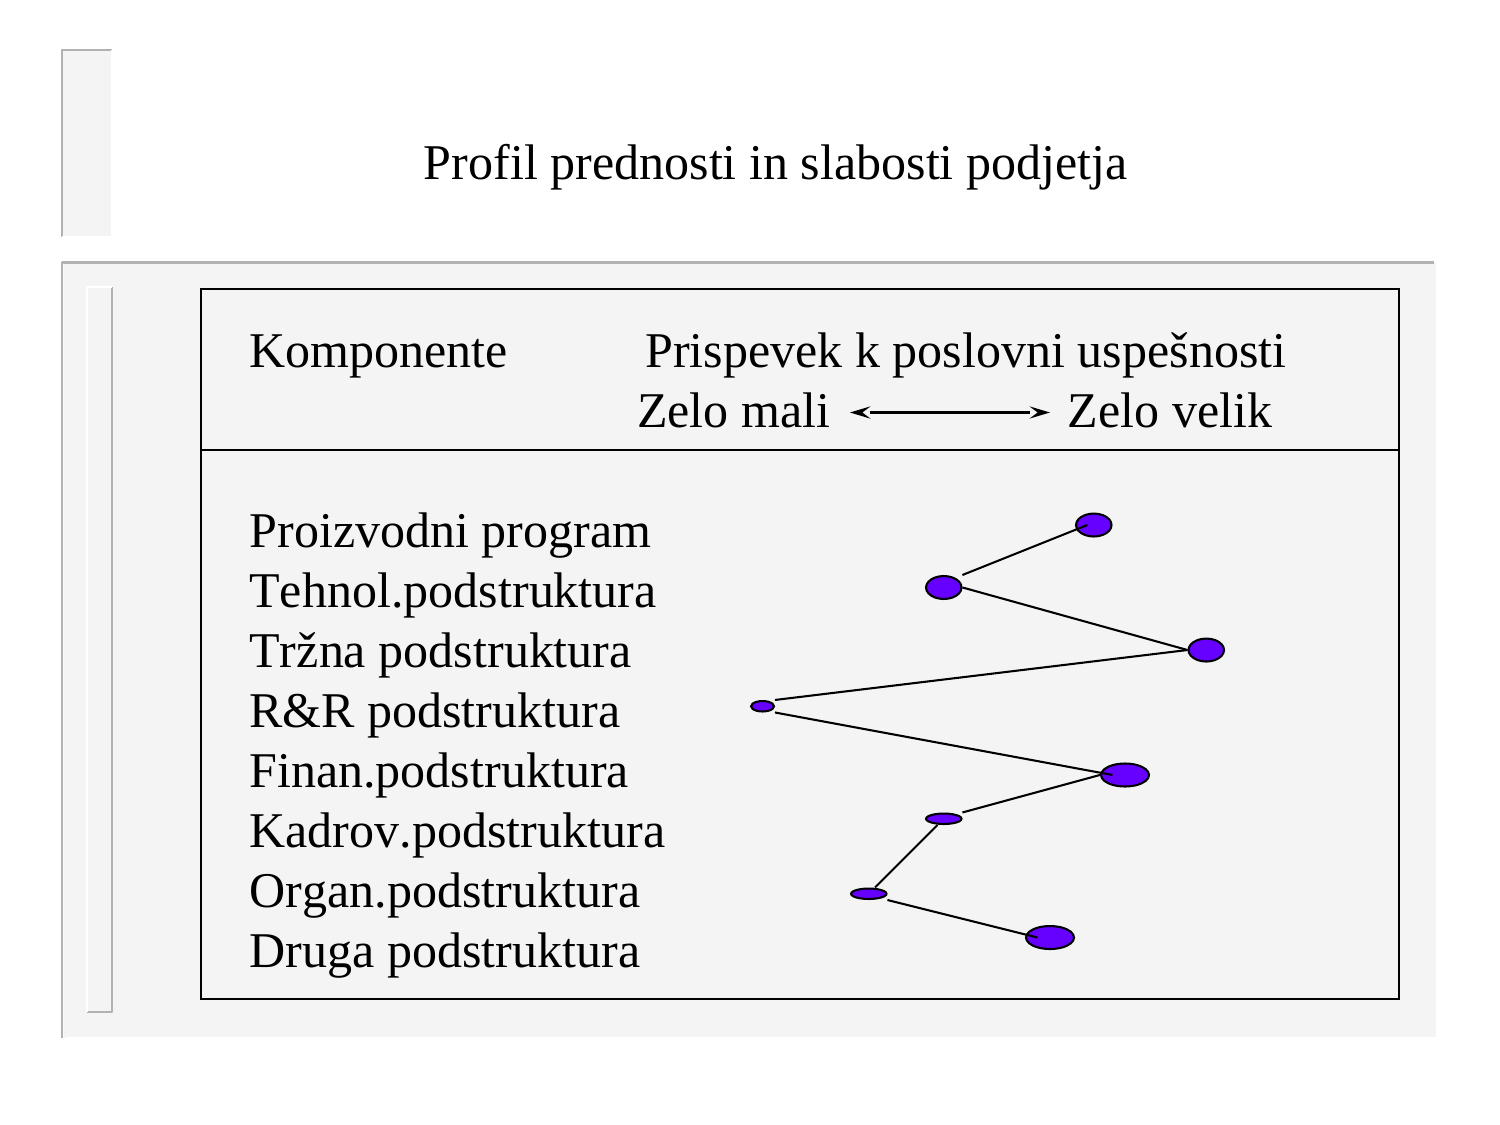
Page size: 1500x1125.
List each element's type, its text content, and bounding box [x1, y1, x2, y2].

text_box [926, 813, 962, 824]
text_box [1101, 763, 1150, 787]
text_box Profil prednosti in slabosti podjetja [408, 122, 1144, 198]
text_box [1188, 638, 1225, 662]
text_box Komponente Prispevek k poslovni uspešnosti Zelo mali Zelo velik Proizvodni program Tehnol.podstruktura Tržna podstruktura R&R podstruktura Finan.podstruktura Kadrov.podstruktura Organ.podstruktura Druga podstruktura [234, 451, 1326, 986]
text_box [851, 888, 887, 899]
text_box Komponente Prispevek k poslovni uspešnosti Zelo mali Zelo velik Proizvodni program Tehnol.podstruktura Tržna podstruktura R&R podstruktura Finan.podstruktura Kadrov.podstruktura Organ.podstruktura Druga podstruktura [234, 309, 1326, 449]
text_box [1026, 926, 1075, 950]
text_box [751, 701, 775, 712]
text_box [926, 576, 962, 599]
text_box [1076, 513, 1112, 537]
